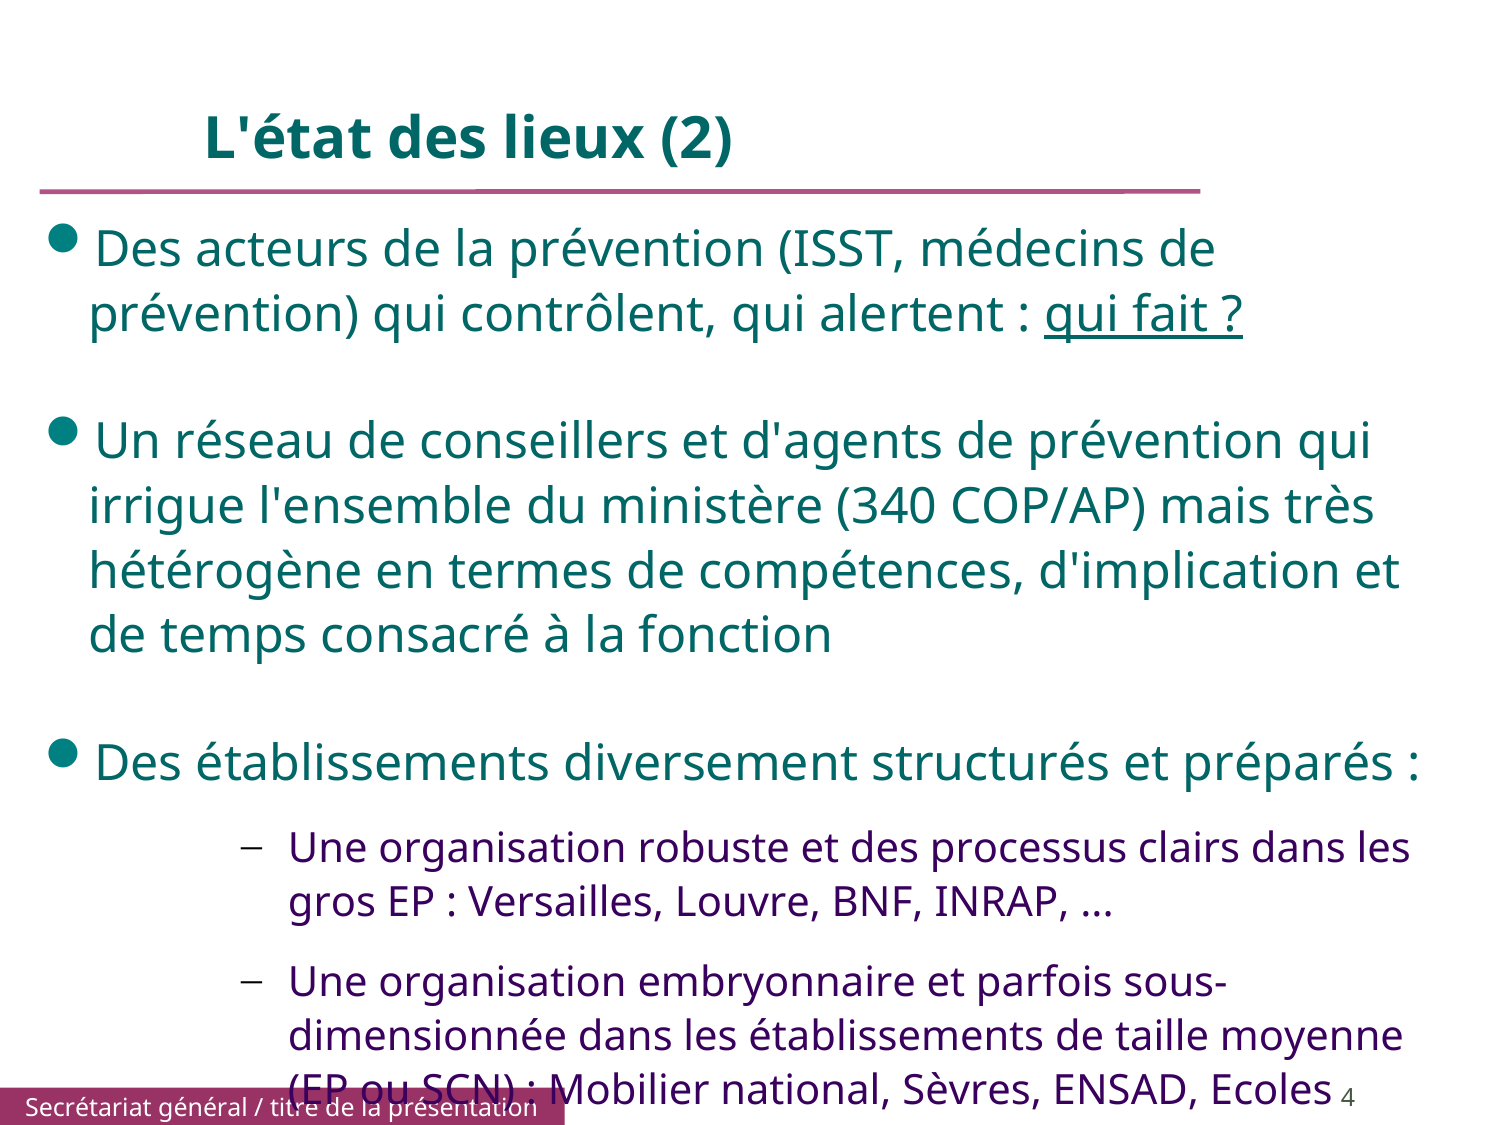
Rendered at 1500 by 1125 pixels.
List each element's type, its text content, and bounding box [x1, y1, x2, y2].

list Des acteurs de la prévention (ISST, médecins de prévention) qui contrôlent, qui alertent : qui fait ? Un réseau de conseillers et d'agents de prévention qui irrigue l'ensemble du ministère (340 COP/AP) mais très hétérogène en termes de compétences, d'implication et de temps consacré à la fonction Des établissements diversement structurés et préparés : Une organisation robuste et des processus clairs dans les gros EP : Versailles, Louvre, BNF, INRAP, ... Une organisation embryonnaire et parfois sous-dimensionnée dans les établissements de taille moyenne (EP ou SCN) : Mobilier national, Sèvres, ENSAD, Ecoles d'architecture... [29, 206, 1469, 1065]
title L'état des lieux (2) [188, 23, 1353, 181]
